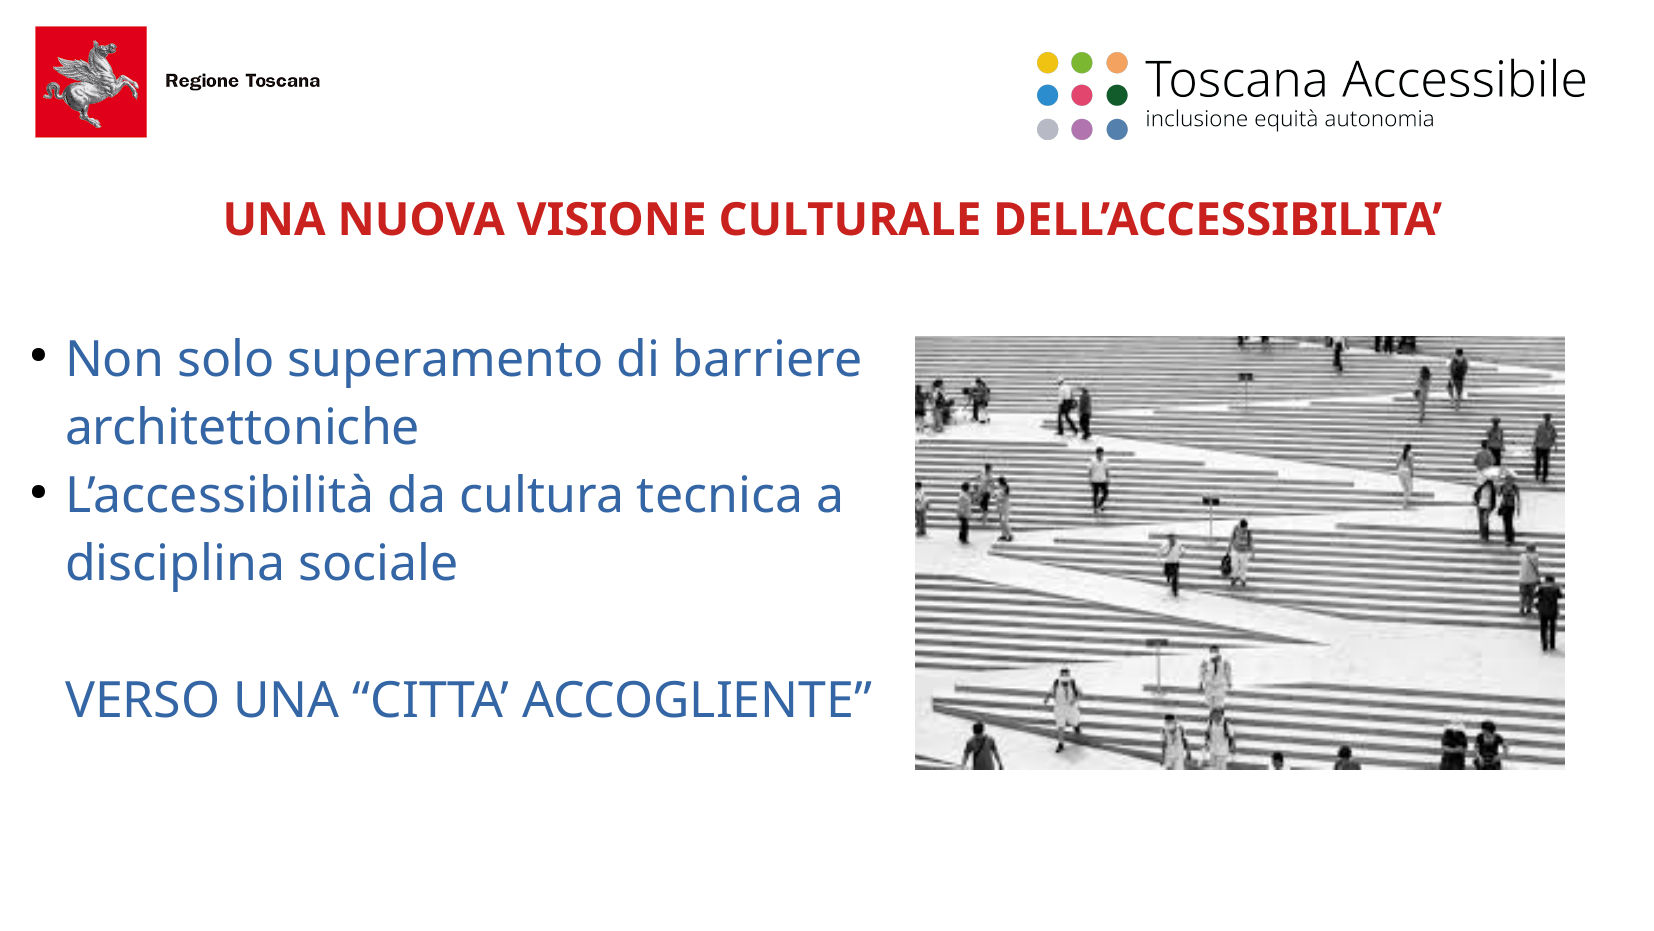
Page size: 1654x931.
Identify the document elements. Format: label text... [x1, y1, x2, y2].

picture [29, 0, 325, 164]
picture [1037, 52, 1595, 141]
title UNA NUOVA VISIONE CULTURALE DELL’ACCESSIBILITA’ [88, 140, 1577, 296]
picture [915, 336, 1565, 770]
subtitle Non solo superamento di barriere architettoniche L’accessibilità da cultura tecnica a disciplina sociale VERSO UNA “CITTA’ ACCOGLIENTE” [29, 332, 916, 798]
